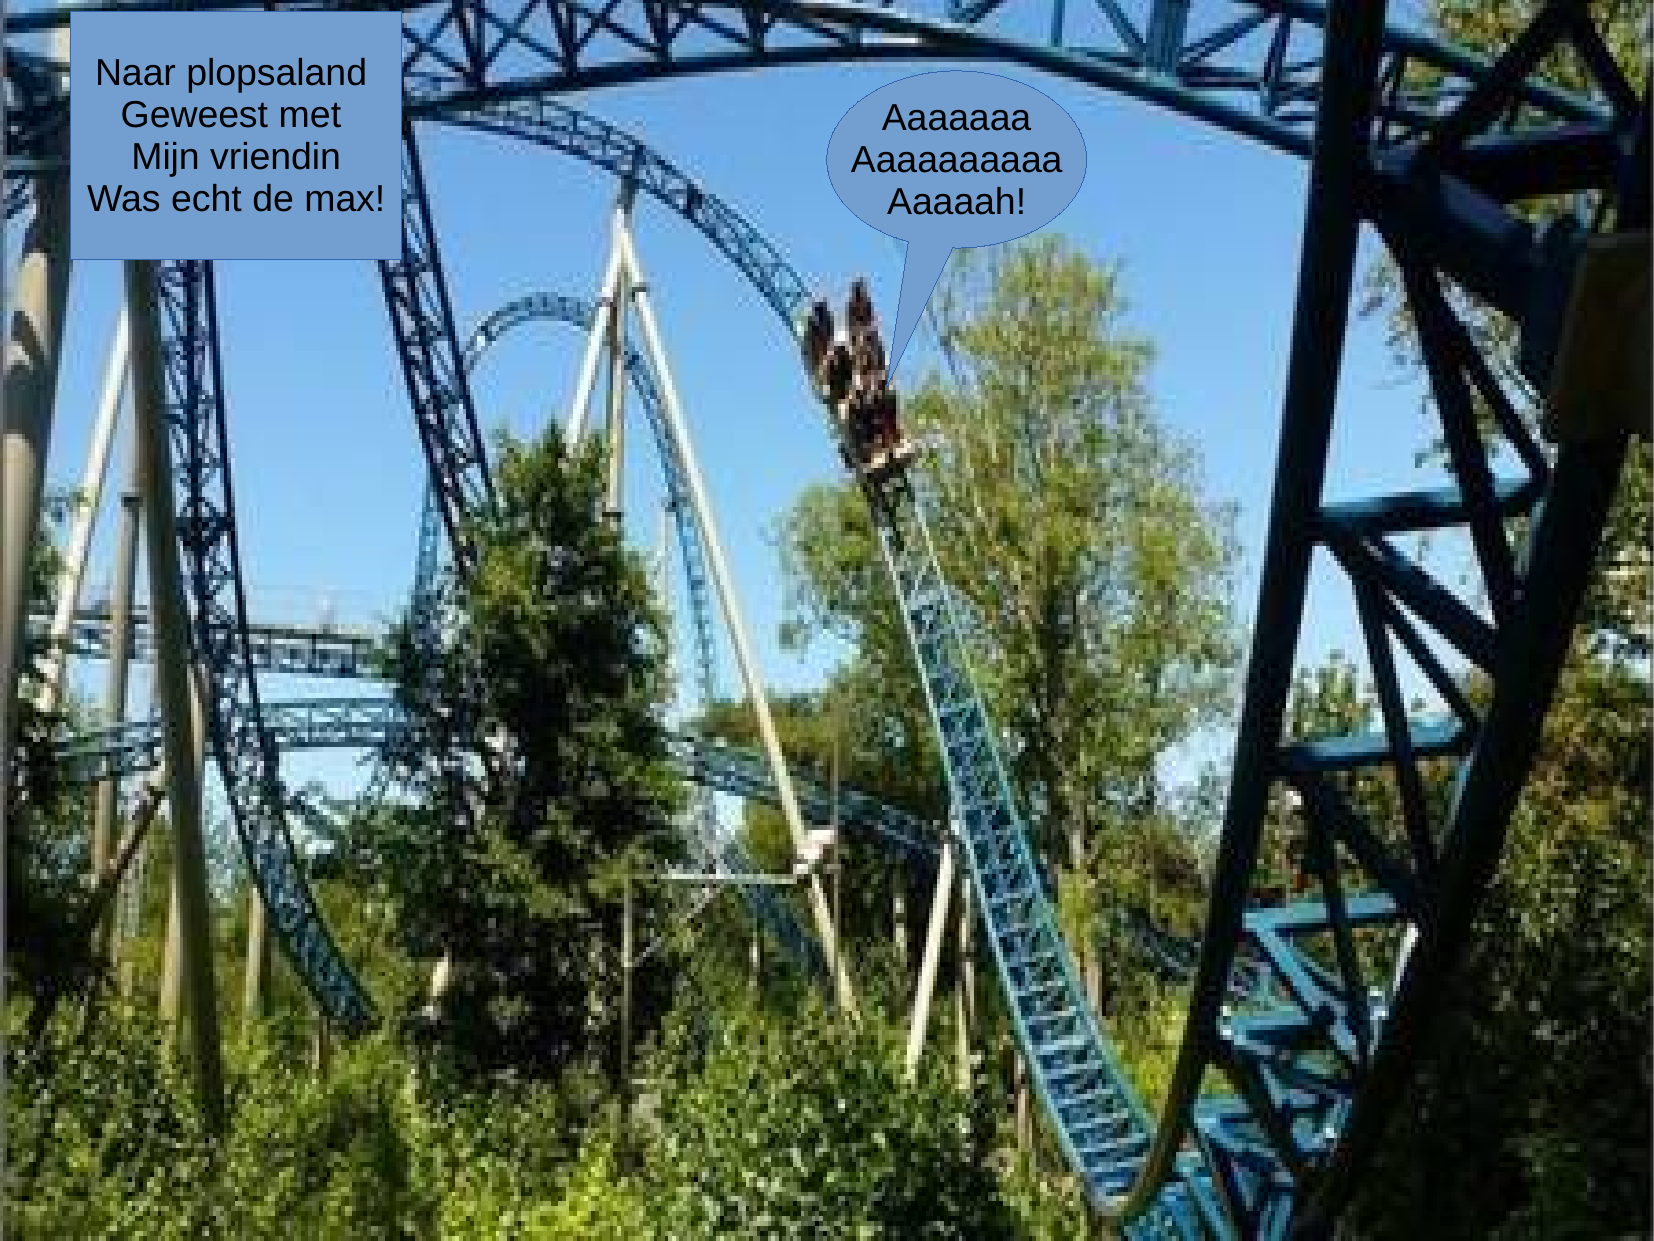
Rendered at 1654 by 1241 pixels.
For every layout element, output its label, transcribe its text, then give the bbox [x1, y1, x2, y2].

text_box Aaaaaaa Aaaaaaaaaa Aaaaah! [826, 70, 1087, 388]
picture [0, 0, 1654, 1241]
text_box Naar plopsaland Geweest met Mijn vriendin Was echt de max! [70, 11, 402, 260]
